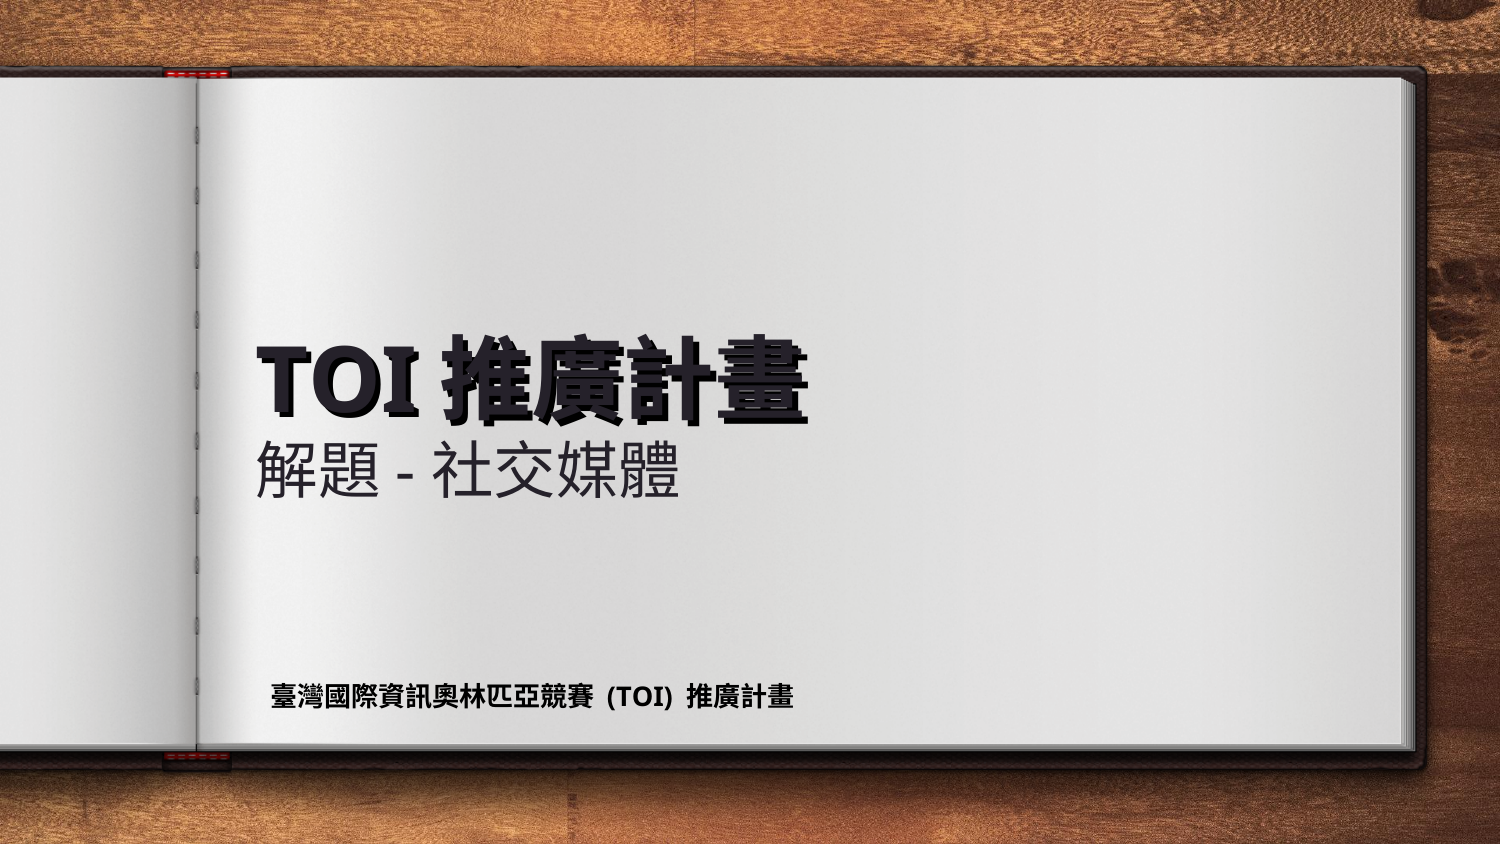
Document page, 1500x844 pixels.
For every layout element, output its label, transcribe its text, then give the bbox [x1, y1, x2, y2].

title TOI推廣計畫 解題-社交媒體 [240, 262, 894, 565]
